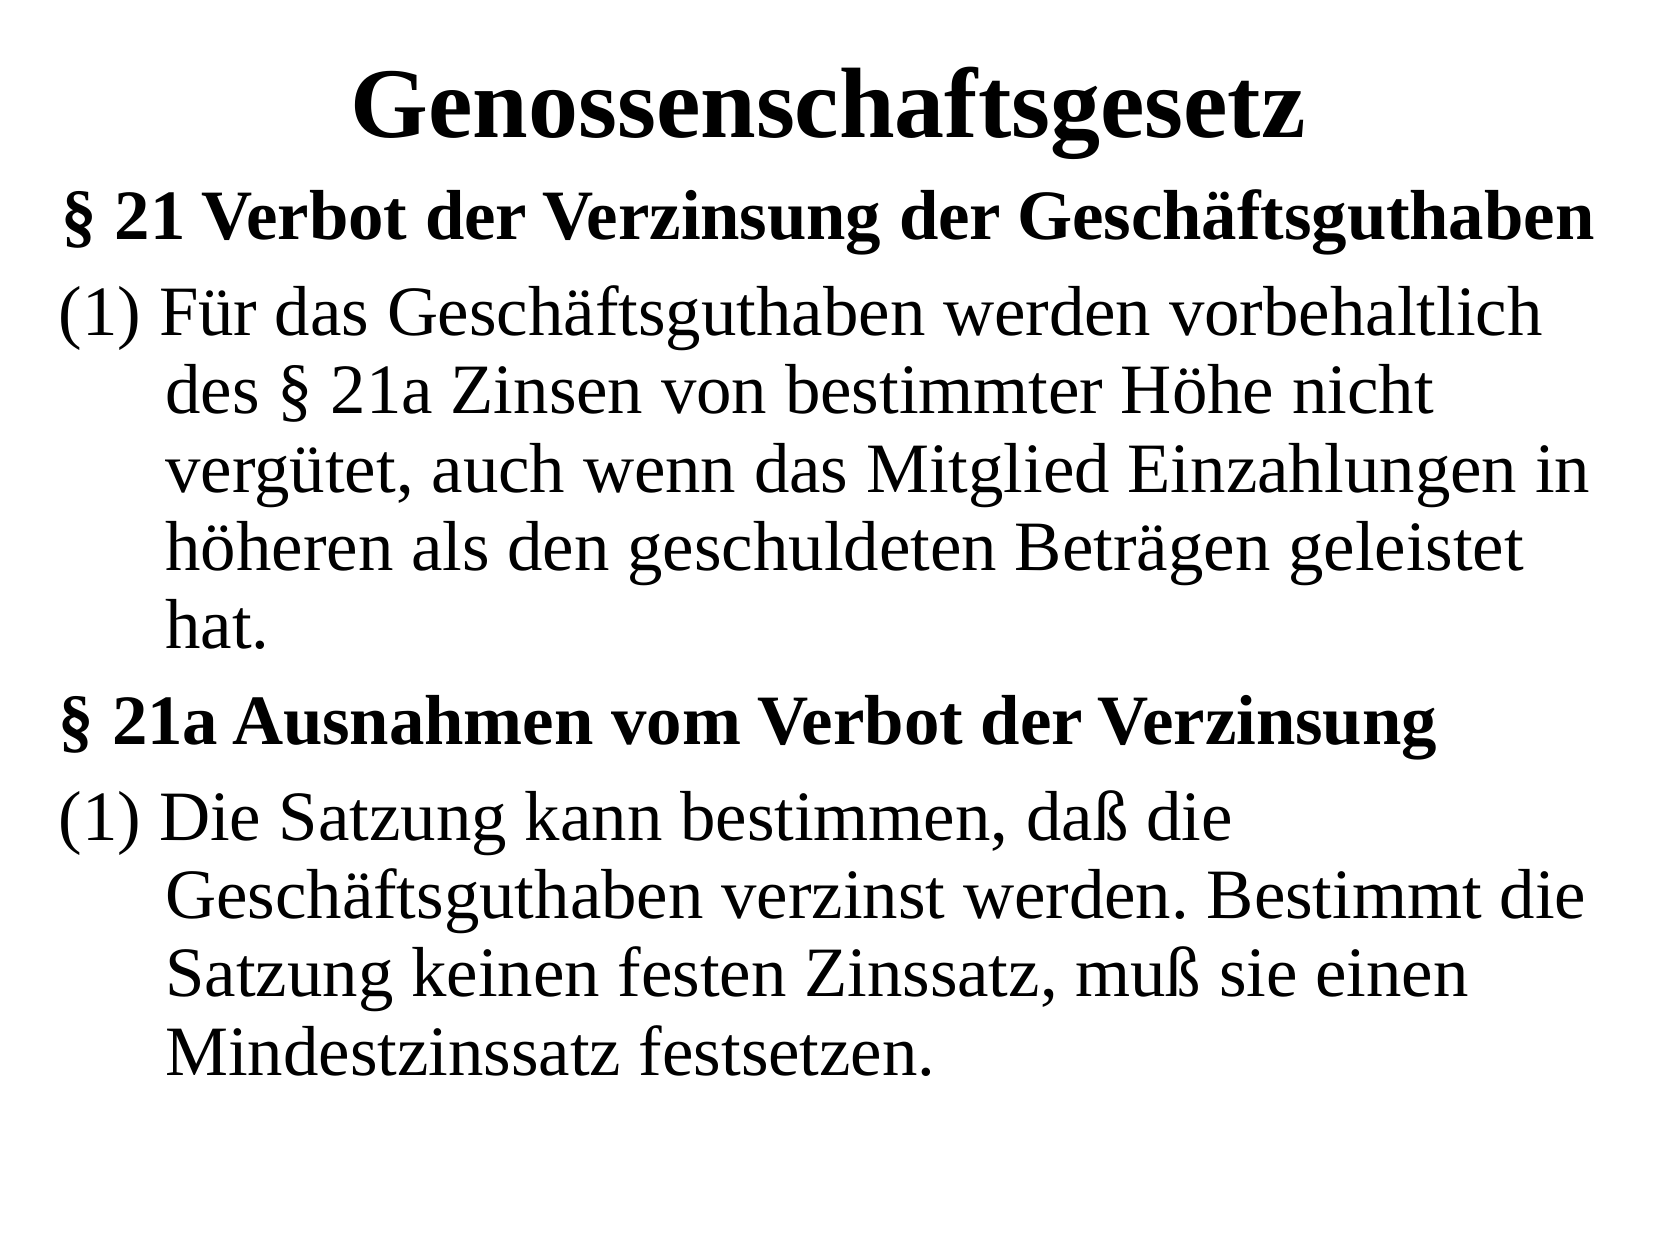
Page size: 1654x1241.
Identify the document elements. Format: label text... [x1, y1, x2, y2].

text_box Genossenschaftsgesetz § 21 Verbot der Verzinsung der Geschäftsguthaben (1) Für das Geschäftsguthaben werden vorbehaltlich des § 21a Zinsen von bestimmter Höhe nicht vergütet, auch wenn das Mitglied Einzahlungen in höheren als den geschuldeten Beträgen geleistet hat. § 21a Ausnahmen vom Verbot der Verzinsung (1) Die Satzung kann bestimmen, daß die Geschäftsguthaben verzinst werden. Bestimmt die Satzung keinen festen Zinssatz, muß sie einen Mindestzinssatz festsetzen. [44, 40, 1620, 1122]
